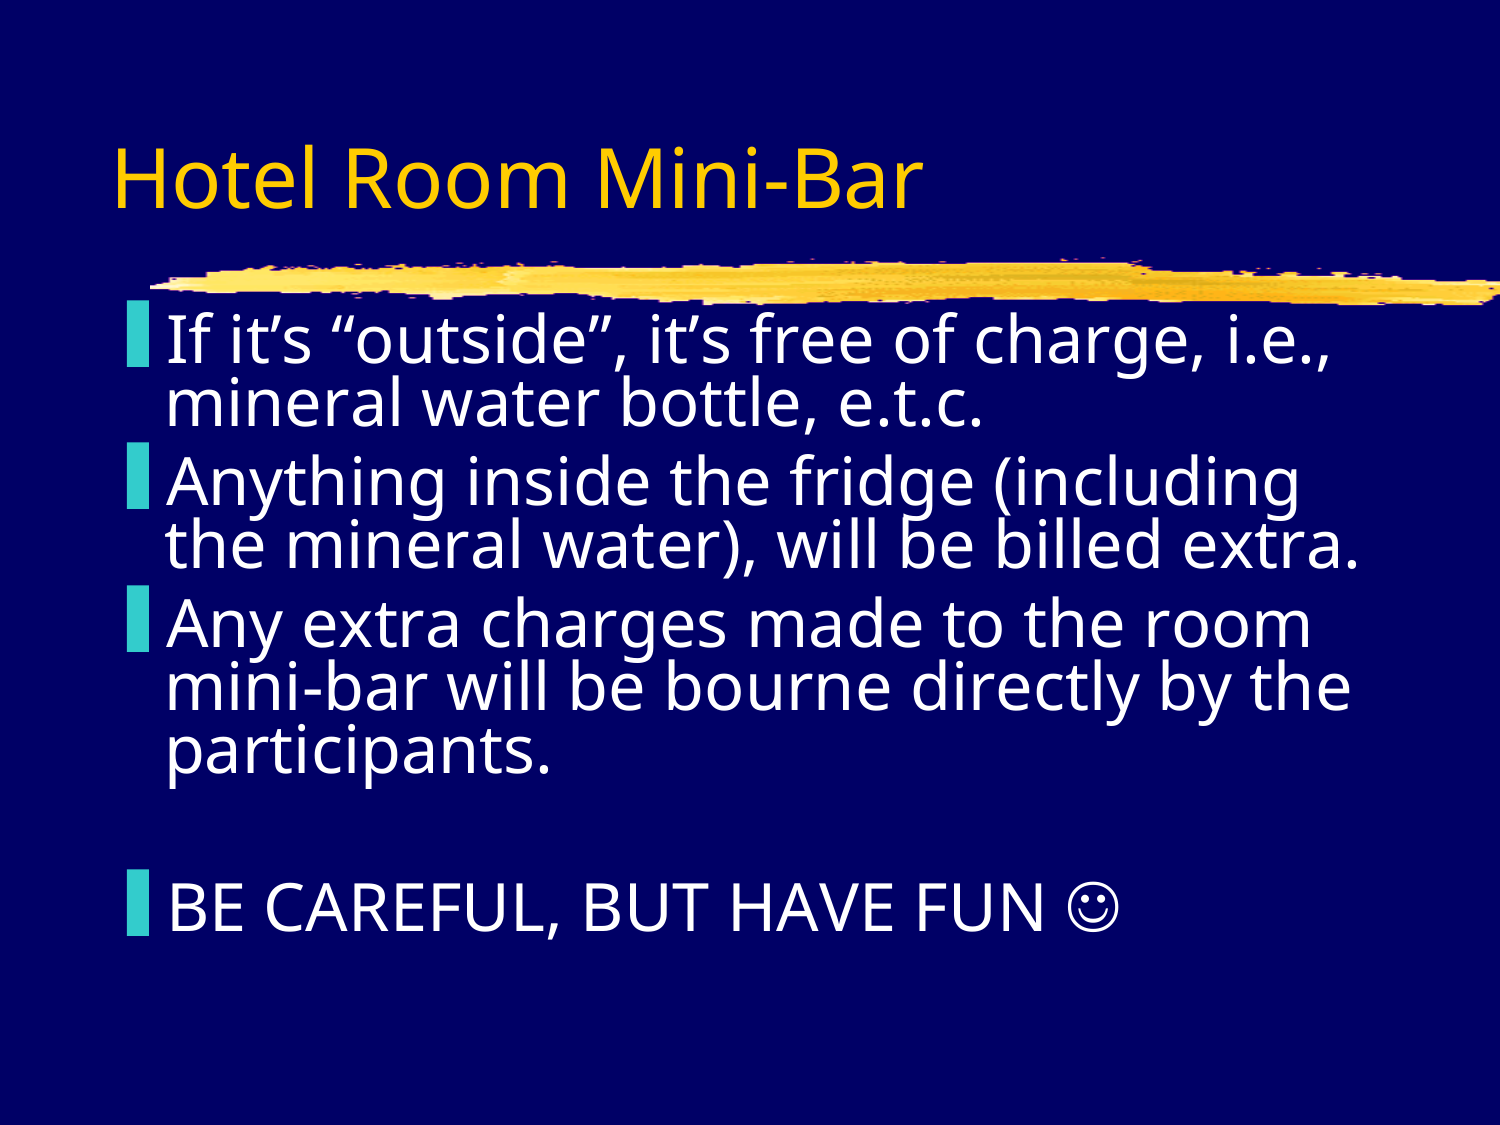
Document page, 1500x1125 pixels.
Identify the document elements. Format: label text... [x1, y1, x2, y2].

title Hotel Room Mini-Bar [110, 78, 1391, 297]
picture [150, 252, 1500, 316]
list If it’s “outside”, it’s free of charge, i.e., mineral water bottle, e.t.c. Anything inside the fridge (including the mineral water), will be billed extra. Any extra charges made to the room mini-bar will be bourne directly by the participants. BE CAREFUL, BUT HAVE FUN  [110, 312, 1391, 1118]
